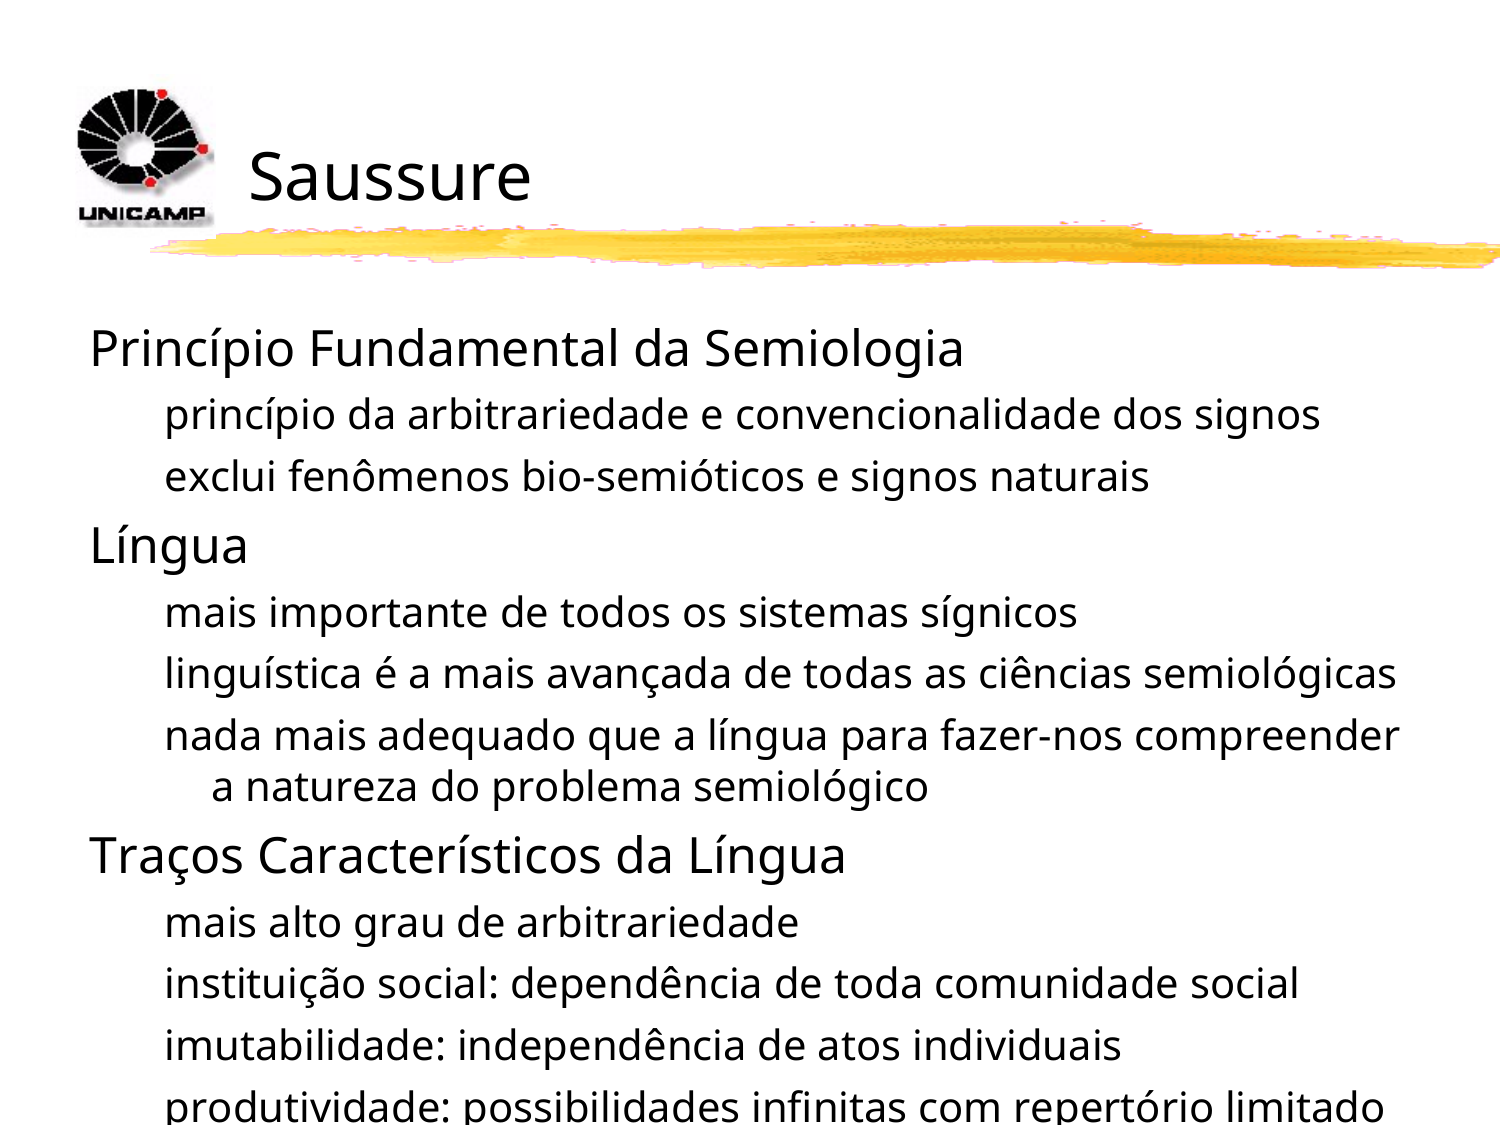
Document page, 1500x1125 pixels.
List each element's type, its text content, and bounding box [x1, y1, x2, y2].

picture [75, 74, 1500, 279]
title Saussure [233, 37, 1434, 225]
list Princípio Fundamental da Semiologia princípio da arbitrariedade e convencionalidade dos signos exclui fenômenos bio-semióticos e signos naturais Língua mais importante de todos os sistemas sígnicos linguística é a mais avançada de todas as ciências semiológicas nada mais adequado que a língua para fazer-nos compreender a natureza do problema semiológico Traços Característicos da Língua mais alto grau de arbitrariedade instituição social: dependência de toda comunidade social imutabilidade: independência de atos individuais produtividade: possibilidades infinitas com repertório limitado [74, 309, 1417, 1101]
